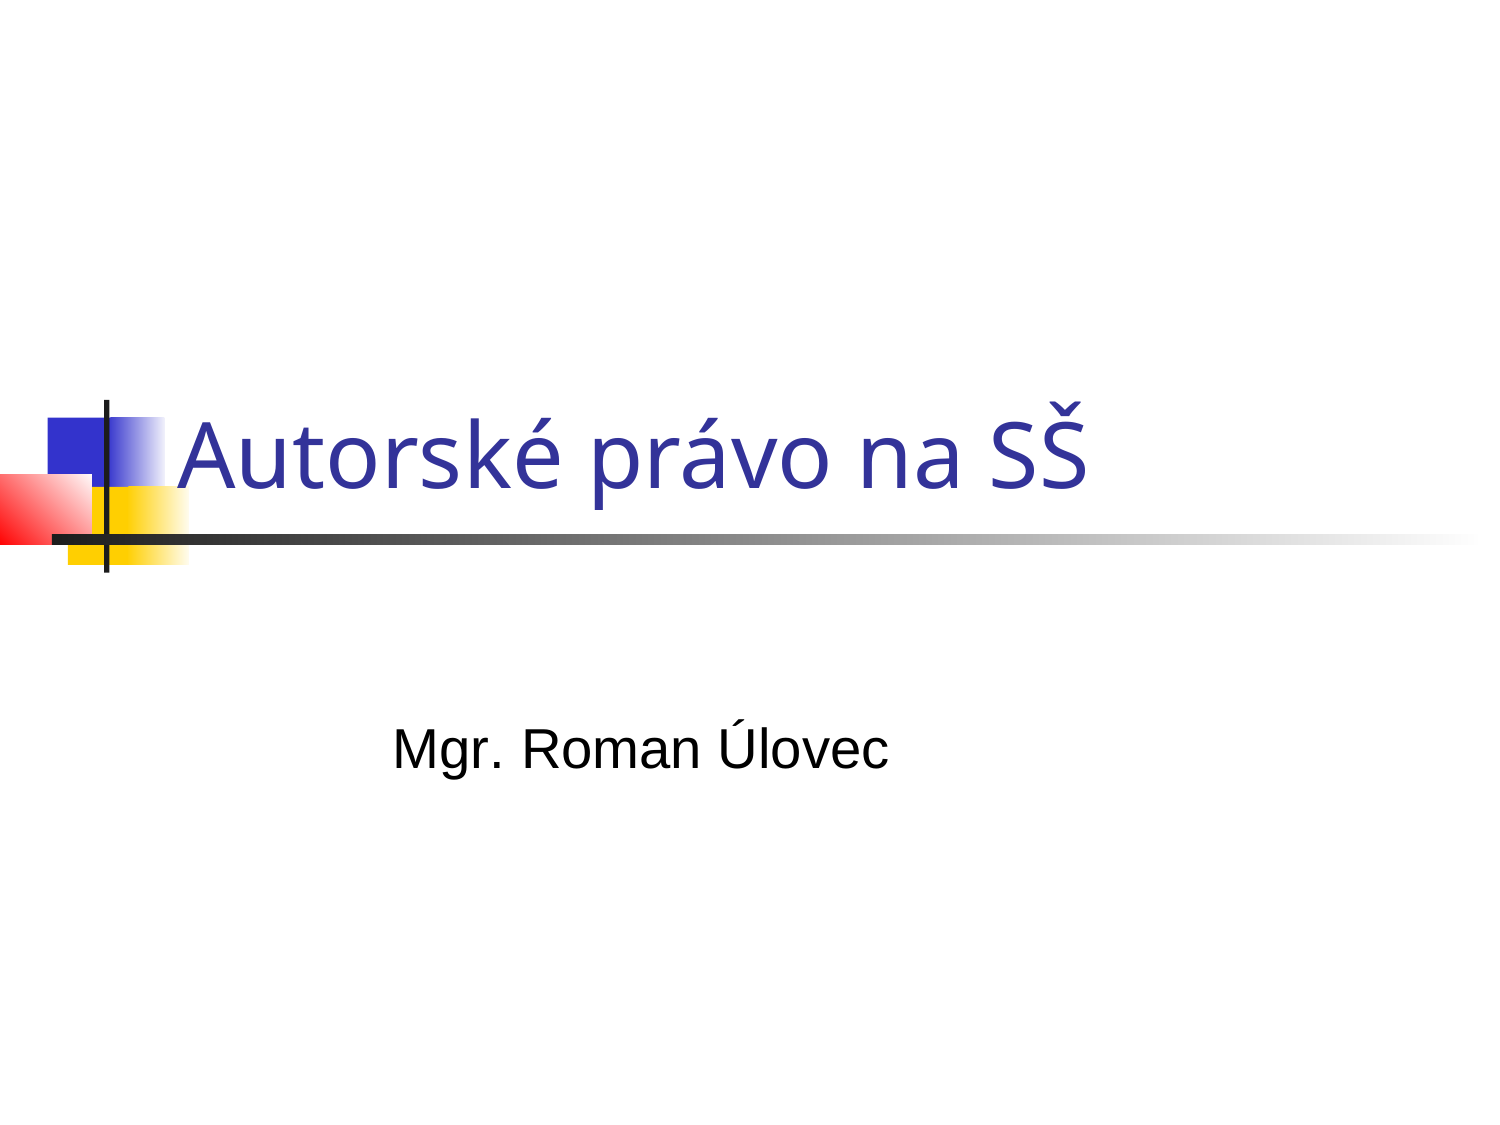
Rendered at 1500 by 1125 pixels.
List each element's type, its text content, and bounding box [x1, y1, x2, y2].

title Autorské právo na SŠ [162, 274, 1438, 515]
text_box Mgr. Roman Úlovec [378, 704, 1500, 855]
